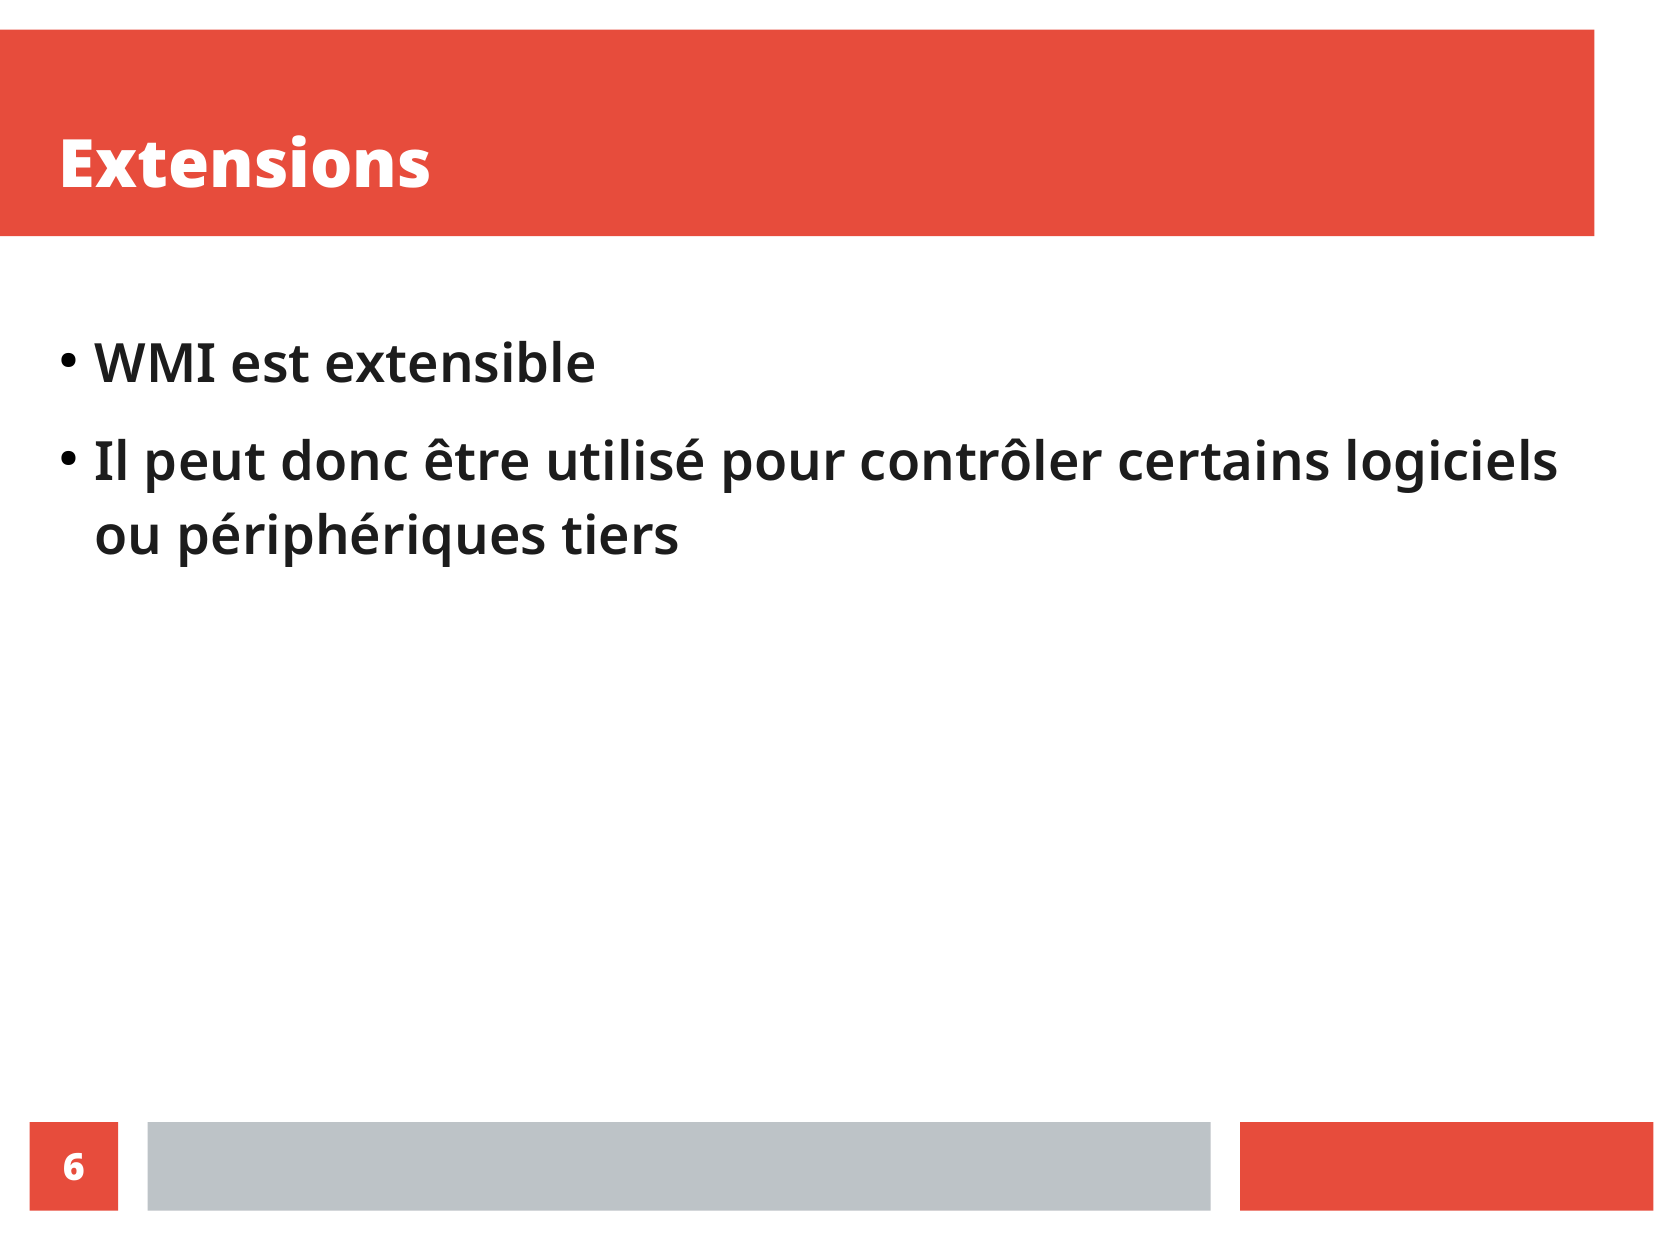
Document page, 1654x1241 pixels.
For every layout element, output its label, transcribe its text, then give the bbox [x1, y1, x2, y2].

list WMI est extensible Il peut donc être utilisé pour contrôler certains logiciels ou périphériques tiers [59, 324, 1565, 1093]
title Extensions [59, 59, 1595, 207]
